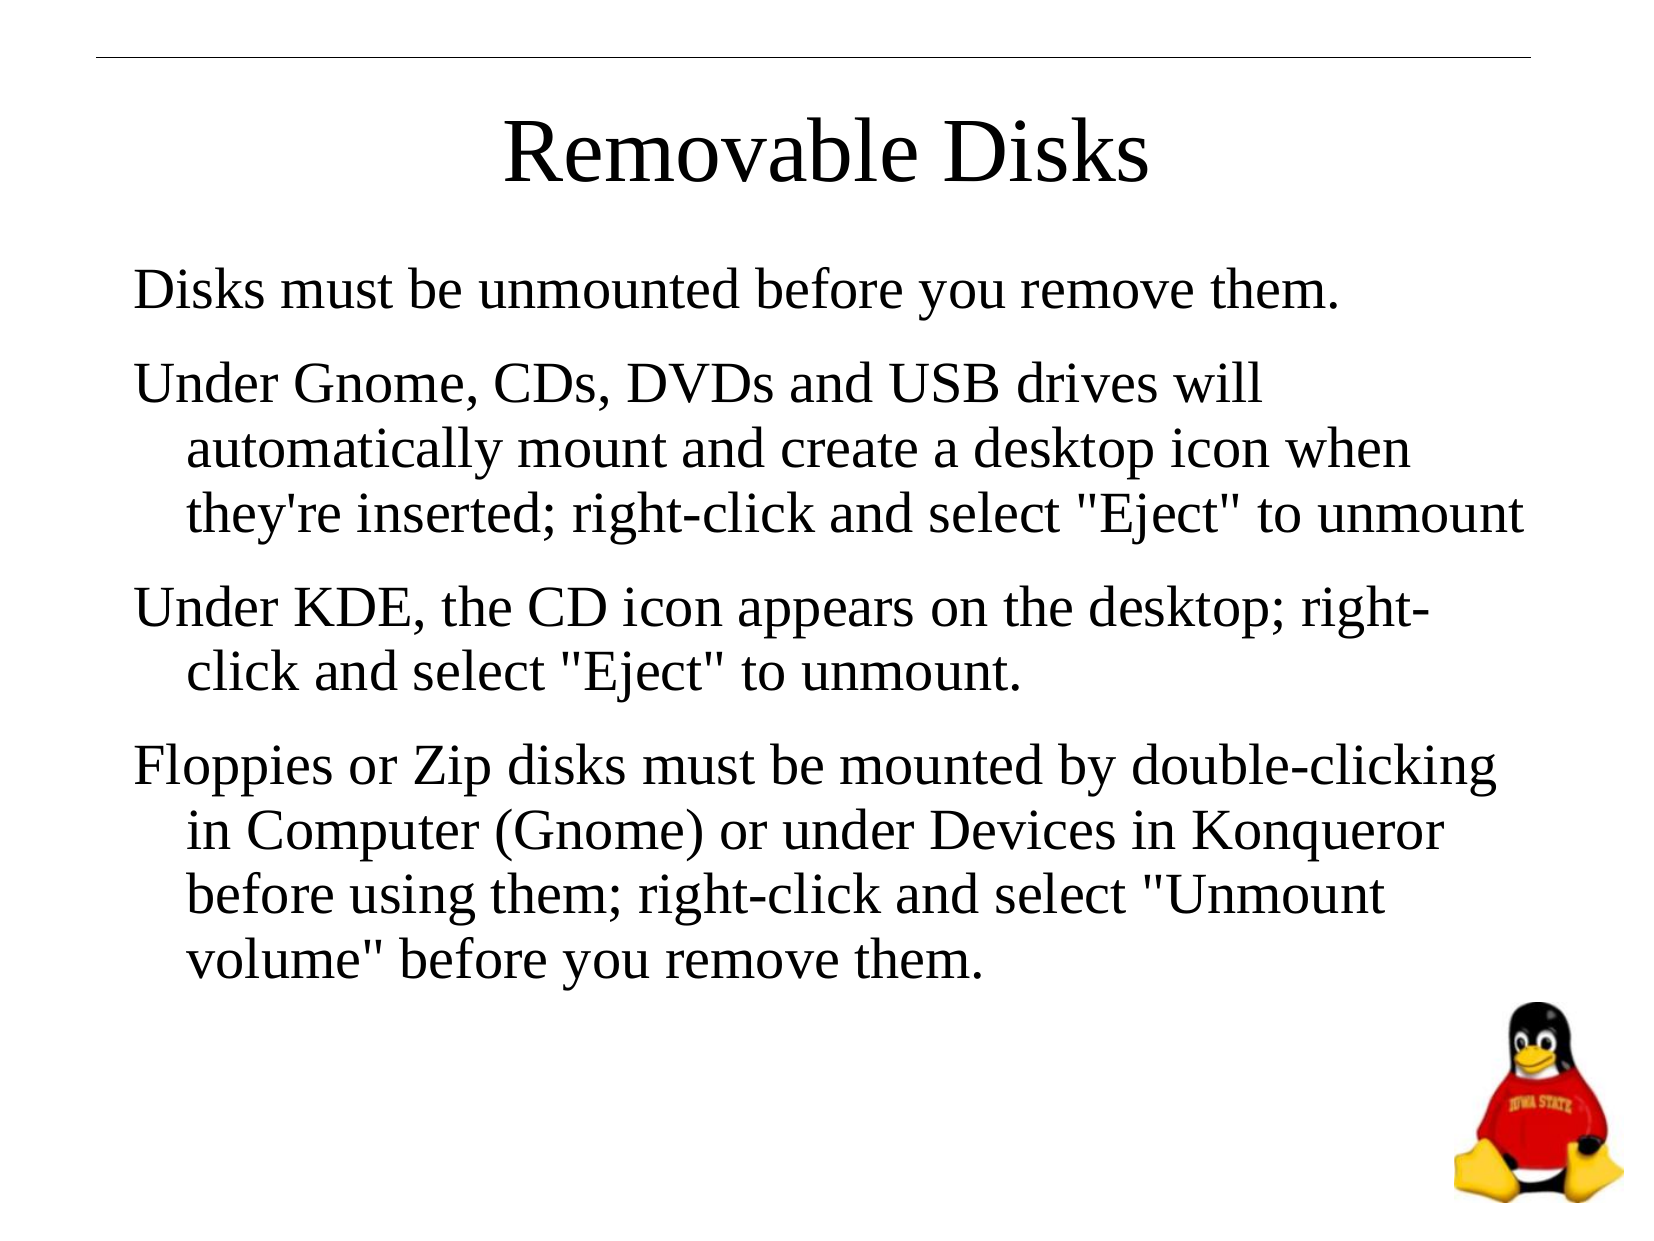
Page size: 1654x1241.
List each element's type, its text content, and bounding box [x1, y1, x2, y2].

list Disks must be unmounted before you remove them. Under Gnome, CDs, DVDs and USB drives will automatically mount and create a desktop icon when they're inserted; right-click and select "Eject" to unmount Under KDE, the CD icon appears on the desktop; right-click and select "Eject" to unmount. Floppies or Zip disks must be mounted by double-clicking in Computer (Gnome) or under Devices in Konqueror before using them; right-click and select "Unmount volume" before you remove them. [115, 256, 1528, 1198]
picture [1454, 1002, 1624, 1203]
title Removable Disks [121, 47, 1534, 255]
